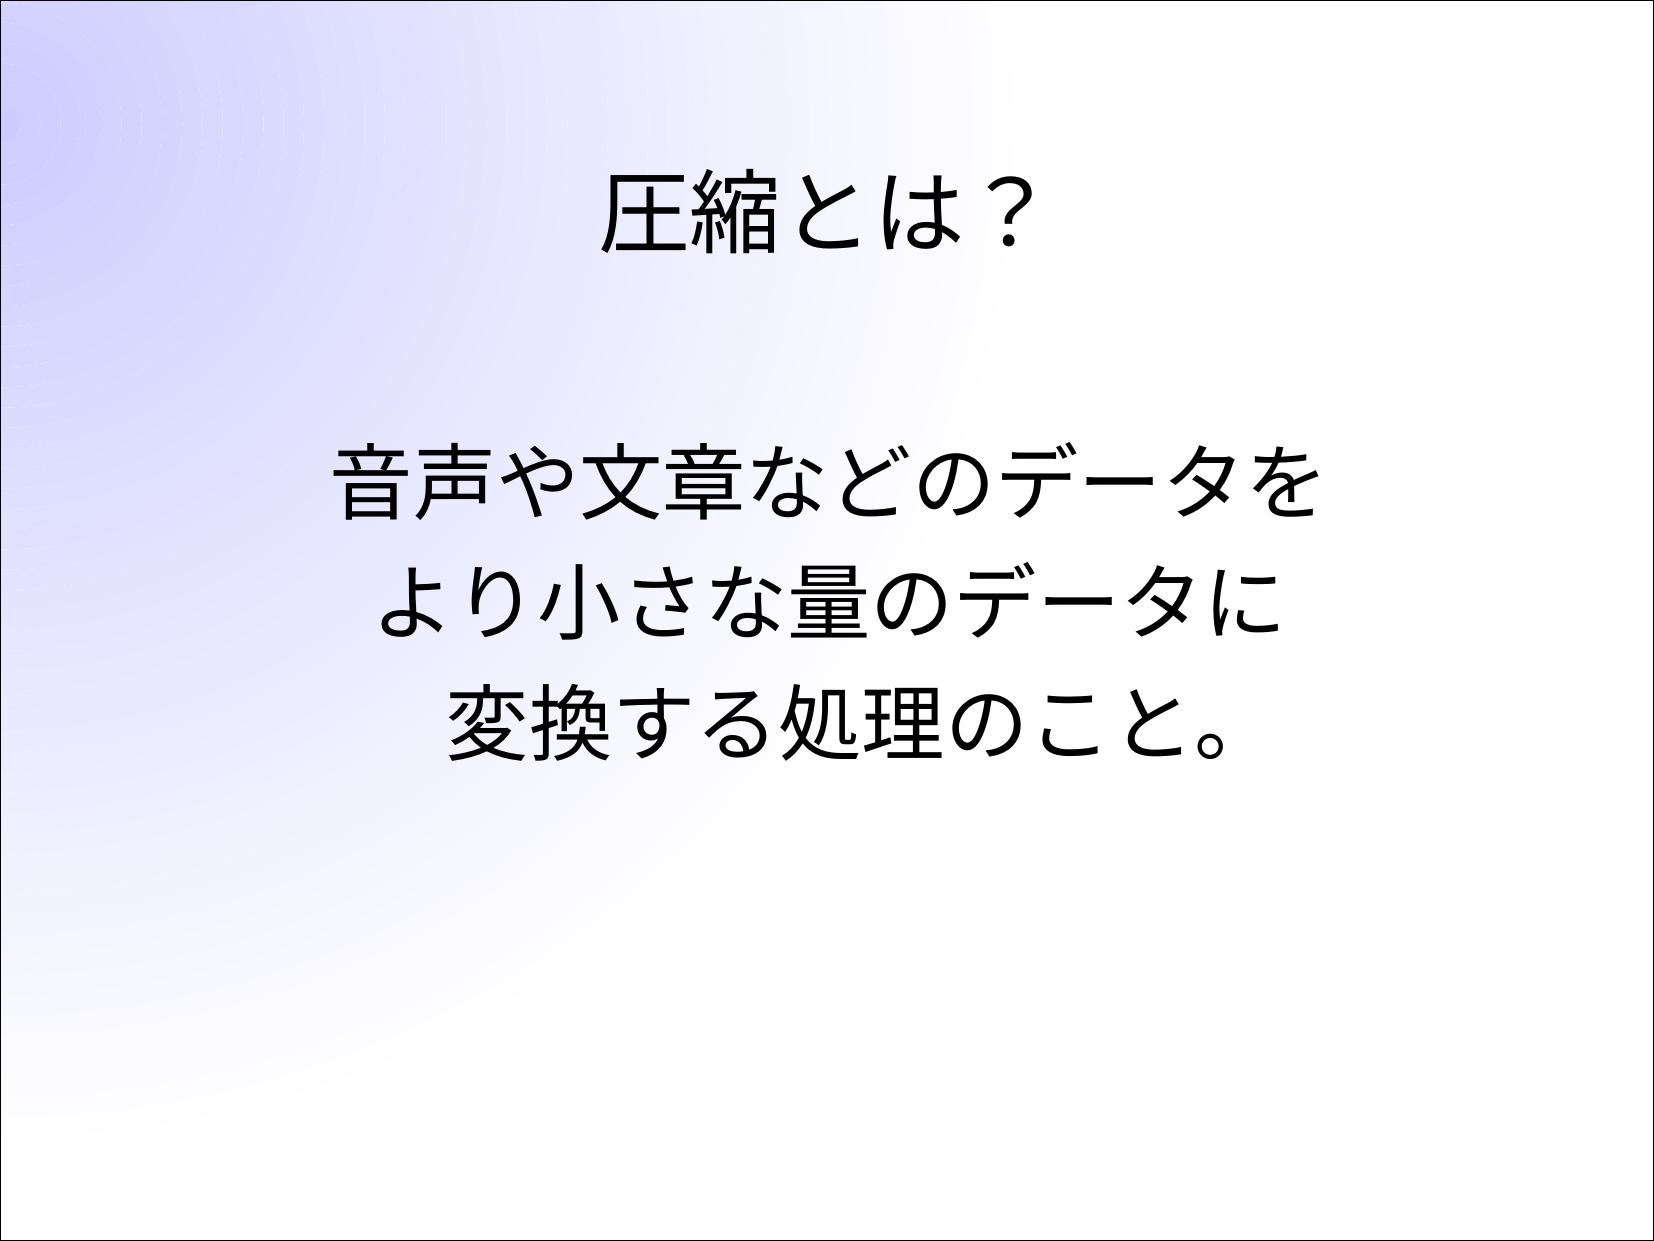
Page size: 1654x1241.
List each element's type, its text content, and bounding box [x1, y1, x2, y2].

text_box 音声や文章などのデータを より小さな量のデータに 変換する処理のこと。 [202, 416, 1457, 667]
title 圧縮とは？ [121, 102, 1534, 311]
